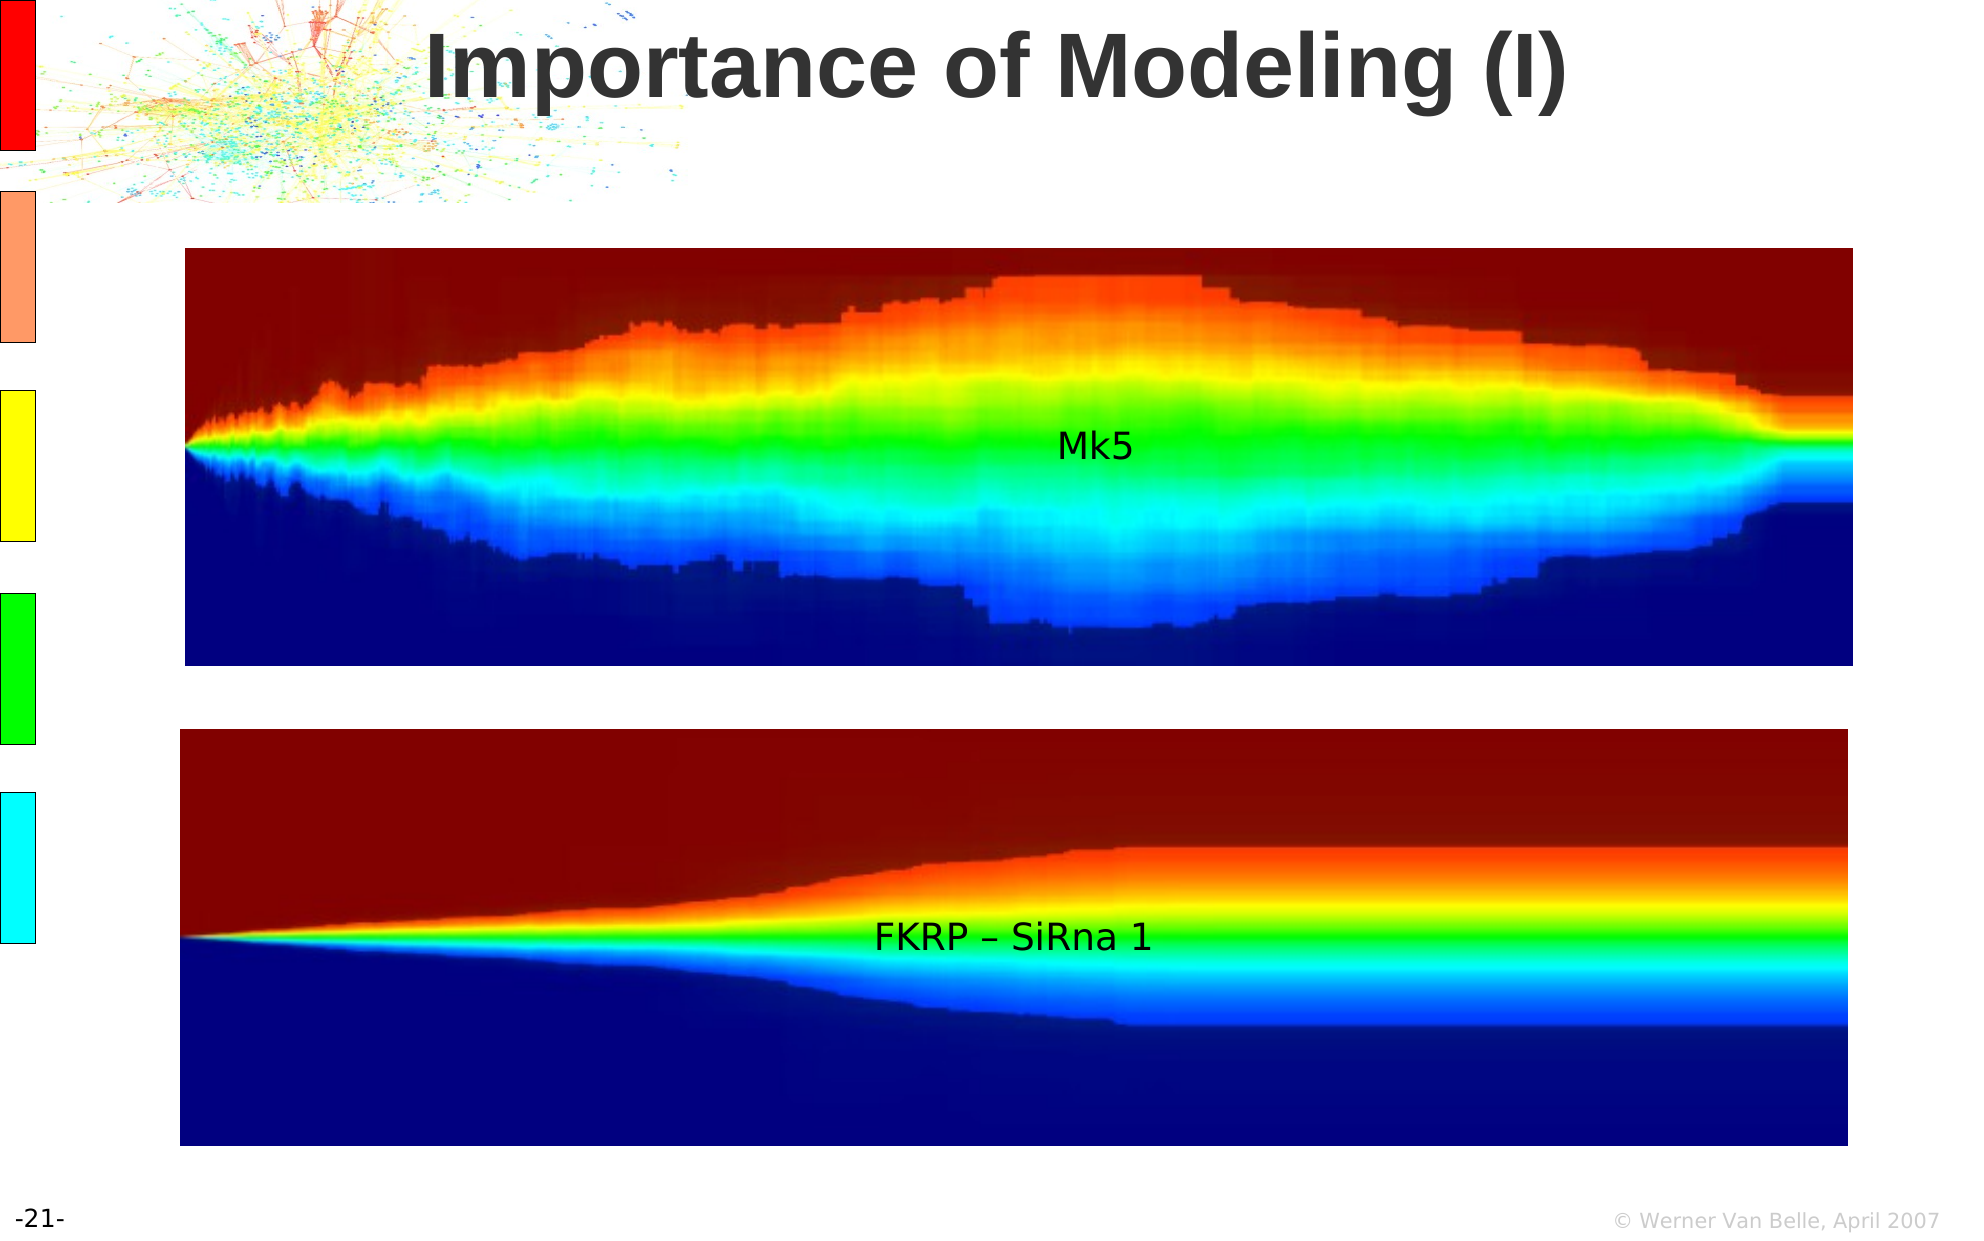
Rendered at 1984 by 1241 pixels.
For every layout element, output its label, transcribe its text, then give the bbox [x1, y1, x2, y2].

text_box Mk5 [1042, 417, 1150, 476]
picture [180, 729, 1848, 1146]
picture [185, 248, 1853, 666]
title Importance of Modeling (I) [150, 0, 1845, 133]
